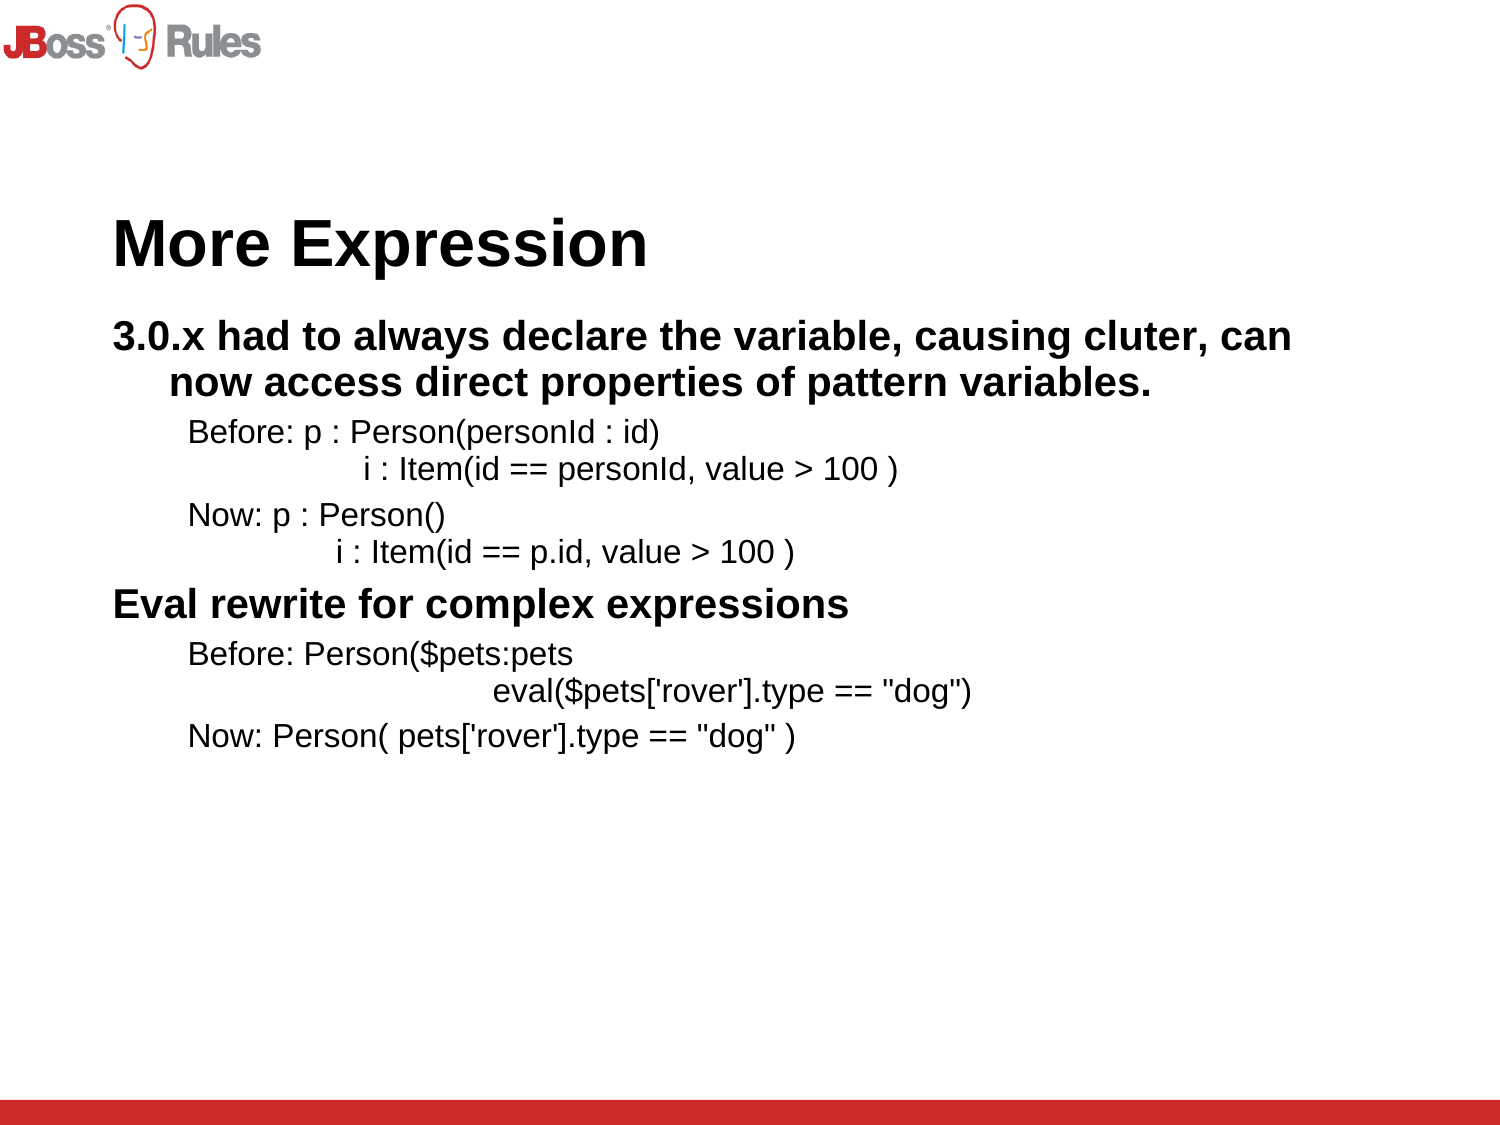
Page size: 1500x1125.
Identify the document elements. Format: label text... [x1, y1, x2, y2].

title More Expression [112, 194, 1388, 293]
list 3.0.x had to always declare the variable, causing cluter, can now access direct properties of pattern variables. Before: p : Person(personId : id) i : Item(id == personId, value > 100 ) Now: p : Person() i : Item(id == p.id, value > 100 ) Eval rewrite for complex expressions Before: Person($pets:pets eval($pets['rover'].type == "dog") Now: Person( pets['rover'].type == "dog" ) [112, 312, 1388, 973]
picture [0, 0, 266, 73]
